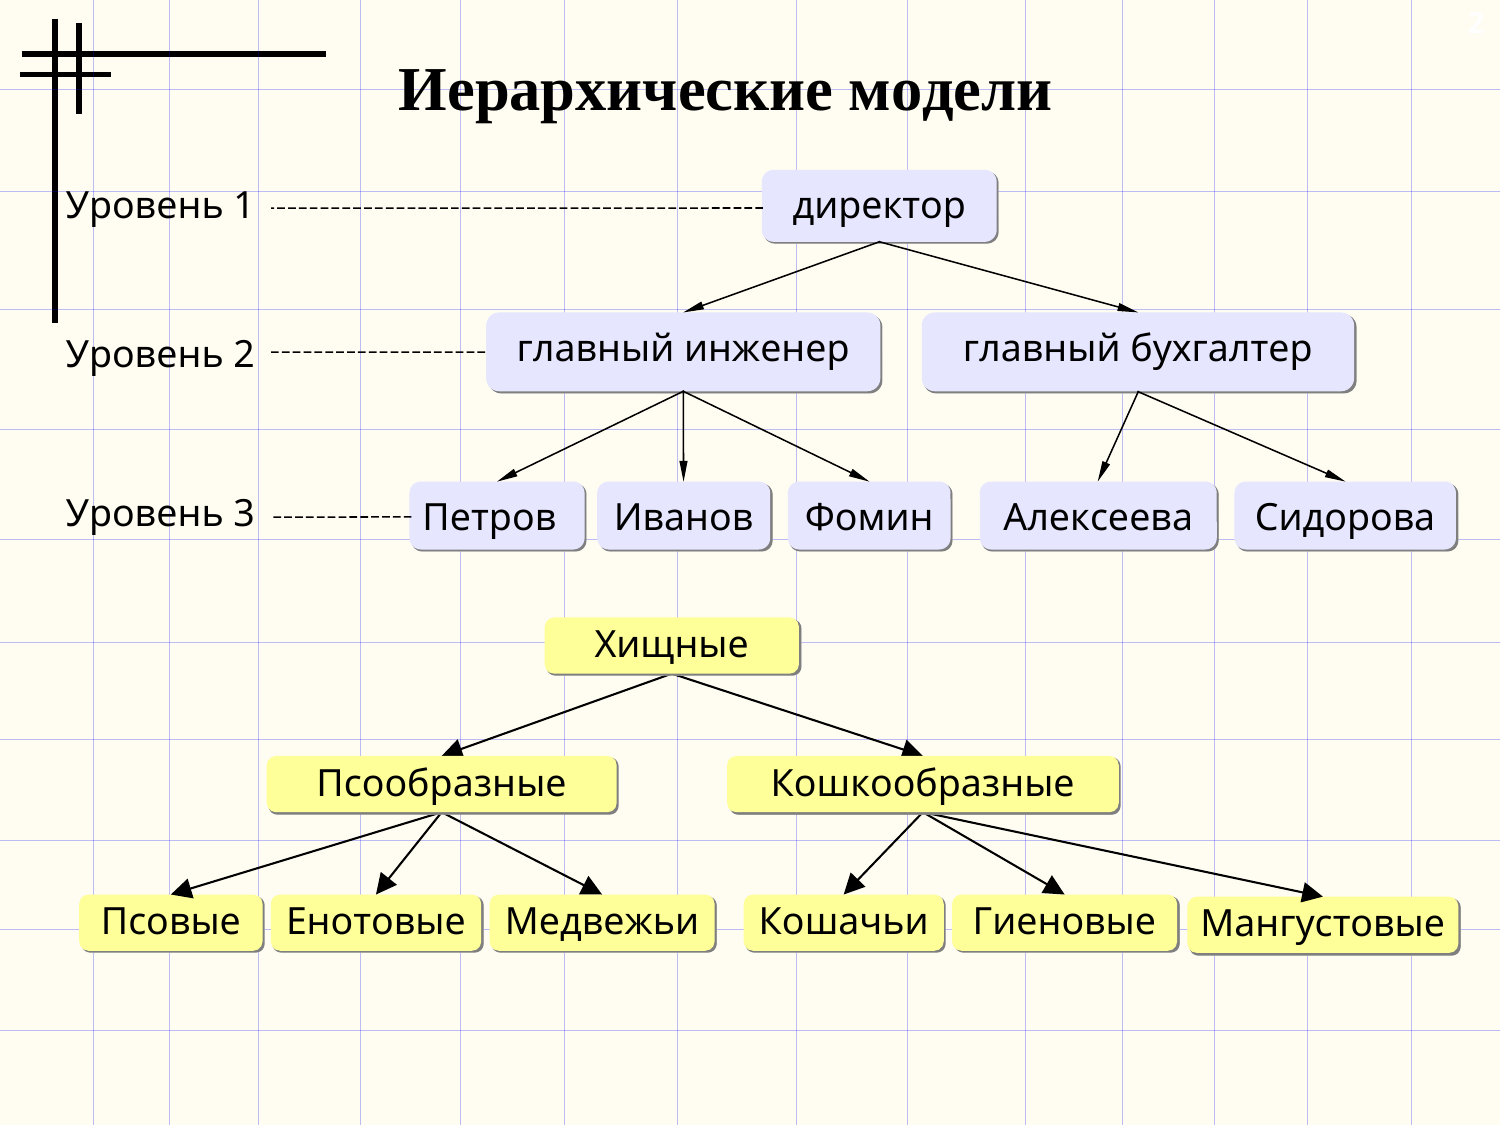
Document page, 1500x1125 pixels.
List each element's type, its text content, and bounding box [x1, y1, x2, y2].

text_box Кошкообразные [727, 755, 1119, 813]
text_box Сидорова [1234, 481, 1456, 550]
text_box Фомин [787, 481, 951, 550]
text_box Кошачьи [743, 894, 944, 951]
text_box Енотовые [270, 894, 482, 951]
text_box директор [761, 169, 997, 242]
text_box Псообразные [266, 755, 617, 813]
title Иерархические модели [354, 40, 1455, 119]
text_box Алексеева [979, 481, 1217, 550]
text_box Гиеновые [952, 894, 1178, 951]
text_box Мангустовые [1187, 896, 1459, 953]
text_box Медвежьи [489, 894, 715, 951]
text_box Уровень 1 [43, 181, 277, 241]
text_box Хищные [544, 617, 799, 674]
text_box Уровень 2 [43, 329, 277, 389]
text_box Уровень 3 [43, 489, 277, 549]
text_box главный бухгалтер [921, 312, 1355, 392]
text_box <номер> [1148, 0, 1499, 75]
text_box Псовые [79, 894, 263, 951]
text_box Петров [409, 481, 585, 550]
text_box главный инженер [486, 312, 881, 392]
text_box Иванов [597, 481, 771, 550]
